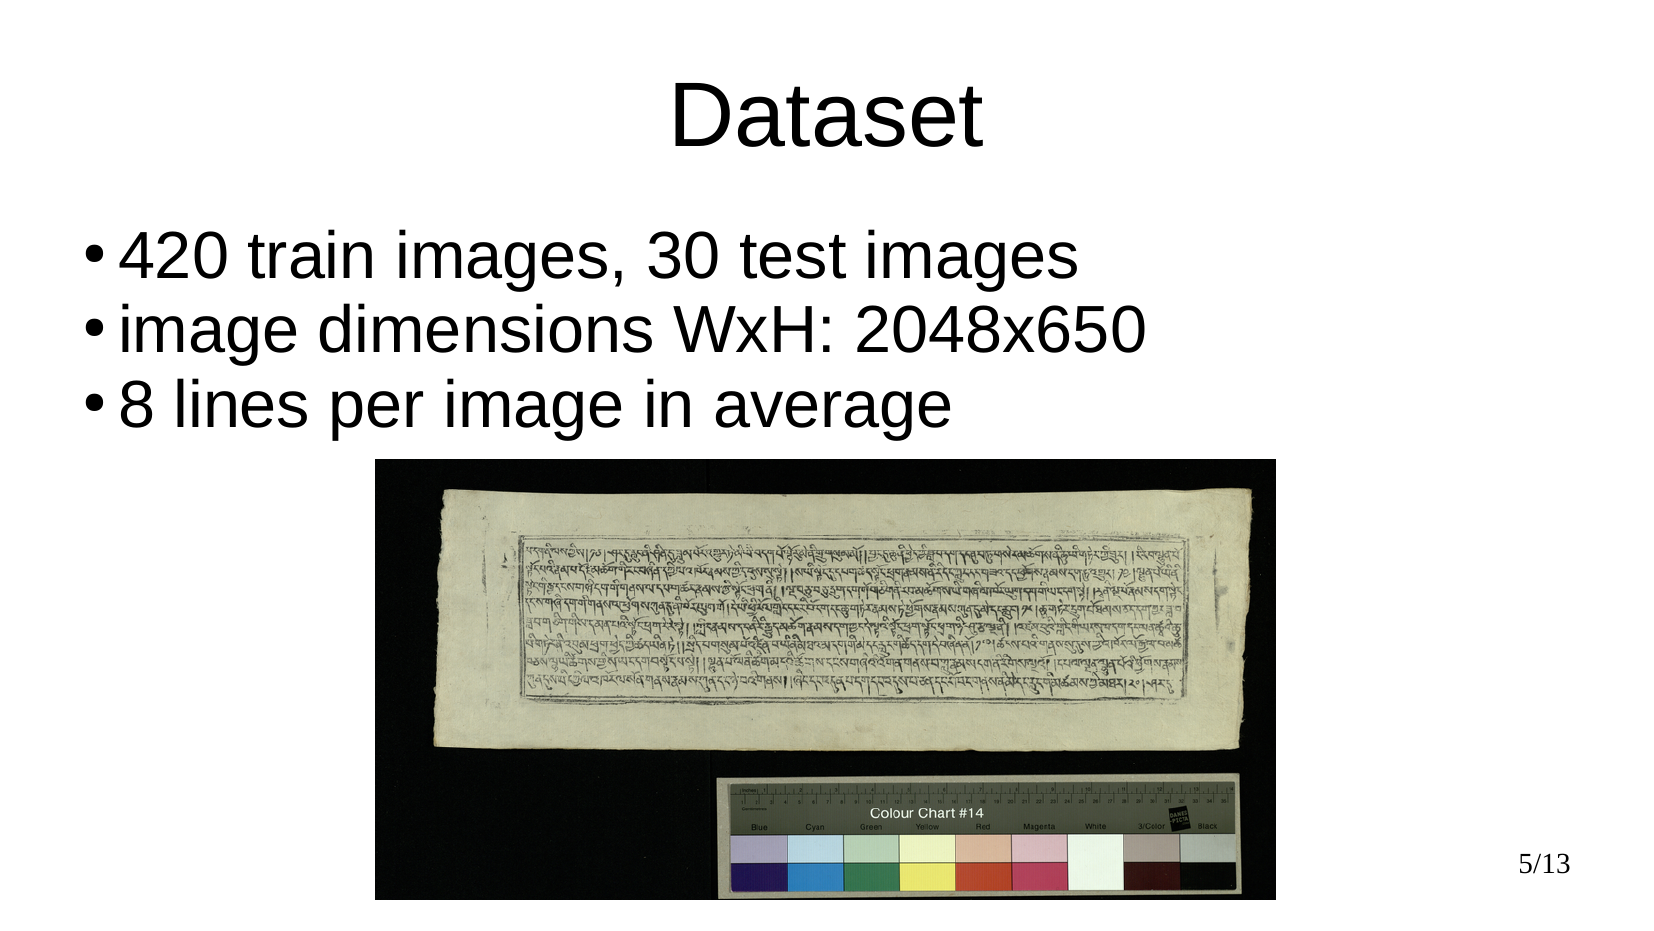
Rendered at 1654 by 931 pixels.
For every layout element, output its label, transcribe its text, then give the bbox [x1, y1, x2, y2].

title Dataset [82, 37, 1571, 193]
picture [375, 459, 1276, 901]
subtitle 420 train images, 30 test images image dimensions WxH: 2048x650 8 lines per image in average [82, 217, 1571, 758]
